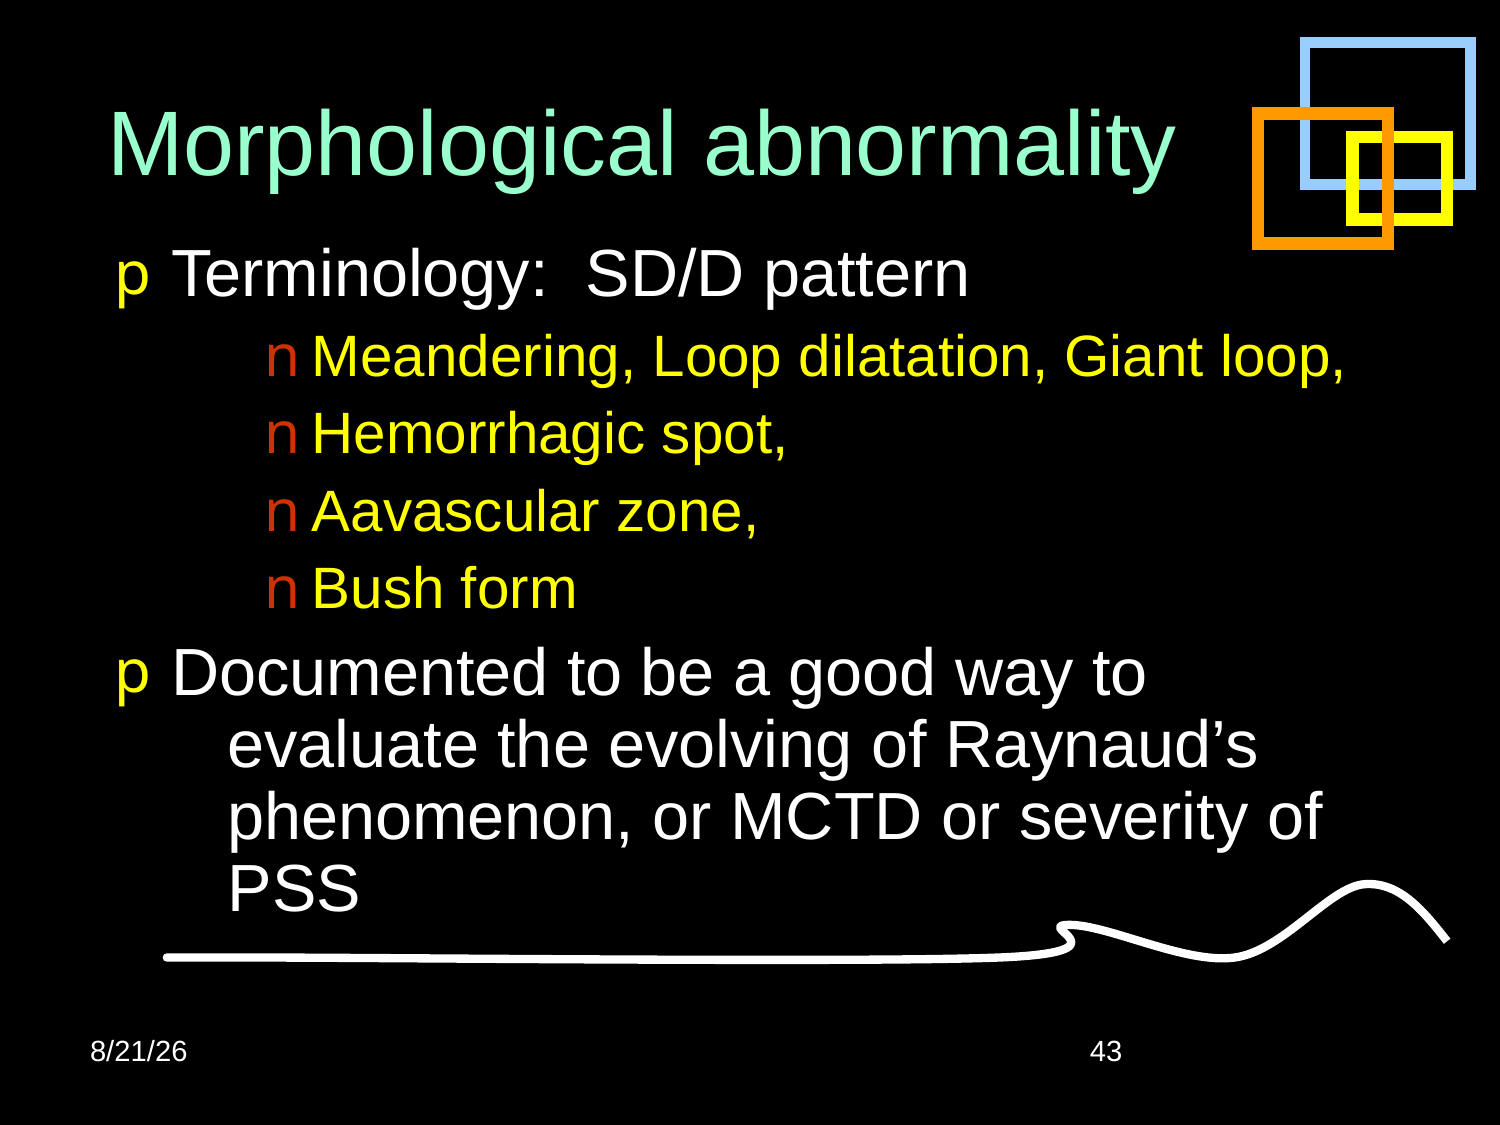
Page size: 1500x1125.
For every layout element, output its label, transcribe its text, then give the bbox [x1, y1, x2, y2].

title Morphological abnormality [75, 45, 1211, 233]
list Terminology: SD/D pattern Meandering, Loop dilatation, Giant loop, Hemorrhagic spot, Aavascular zone, Bush form Documented to be a good way to evaluate the evolving of Raynaud’s phenomenon, or MCTD or severity of PSS [99, 231, 1412, 940]
text_box [75, 1024, 426, 1103]
text_box [1074, 1024, 1426, 1103]
